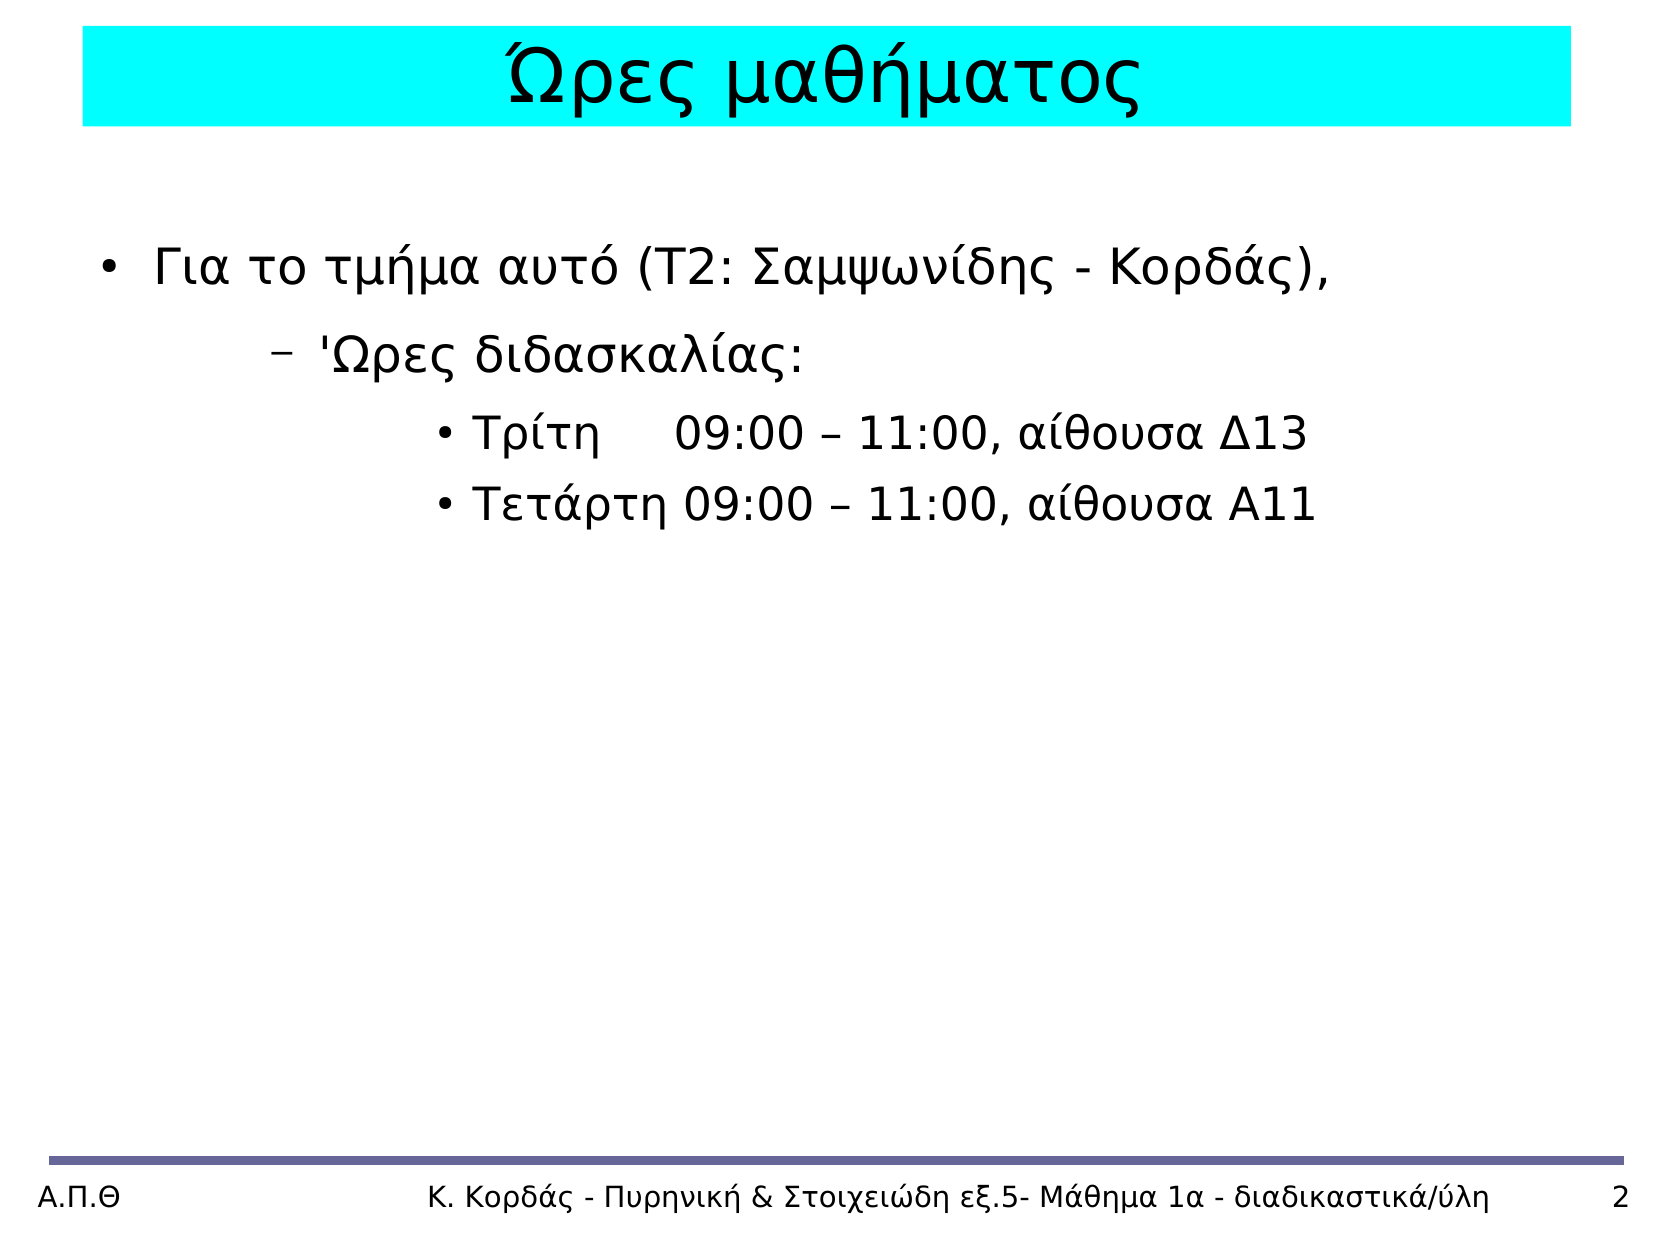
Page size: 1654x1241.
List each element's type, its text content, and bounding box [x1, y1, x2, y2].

list Για το τμήμα αυτό (Τ2: Σαμψωνίδης - Κορδάς), 'Ωρες διδασκαλίας: Τρίτη 09:00 – 11:00, αίθουσα Δ13 Τετάρτη 09:00 – 11:00, αίθουσα Α11 [82, 150, 1571, 1127]
title Ώρες μαθήματος [82, 25, 1571, 127]
